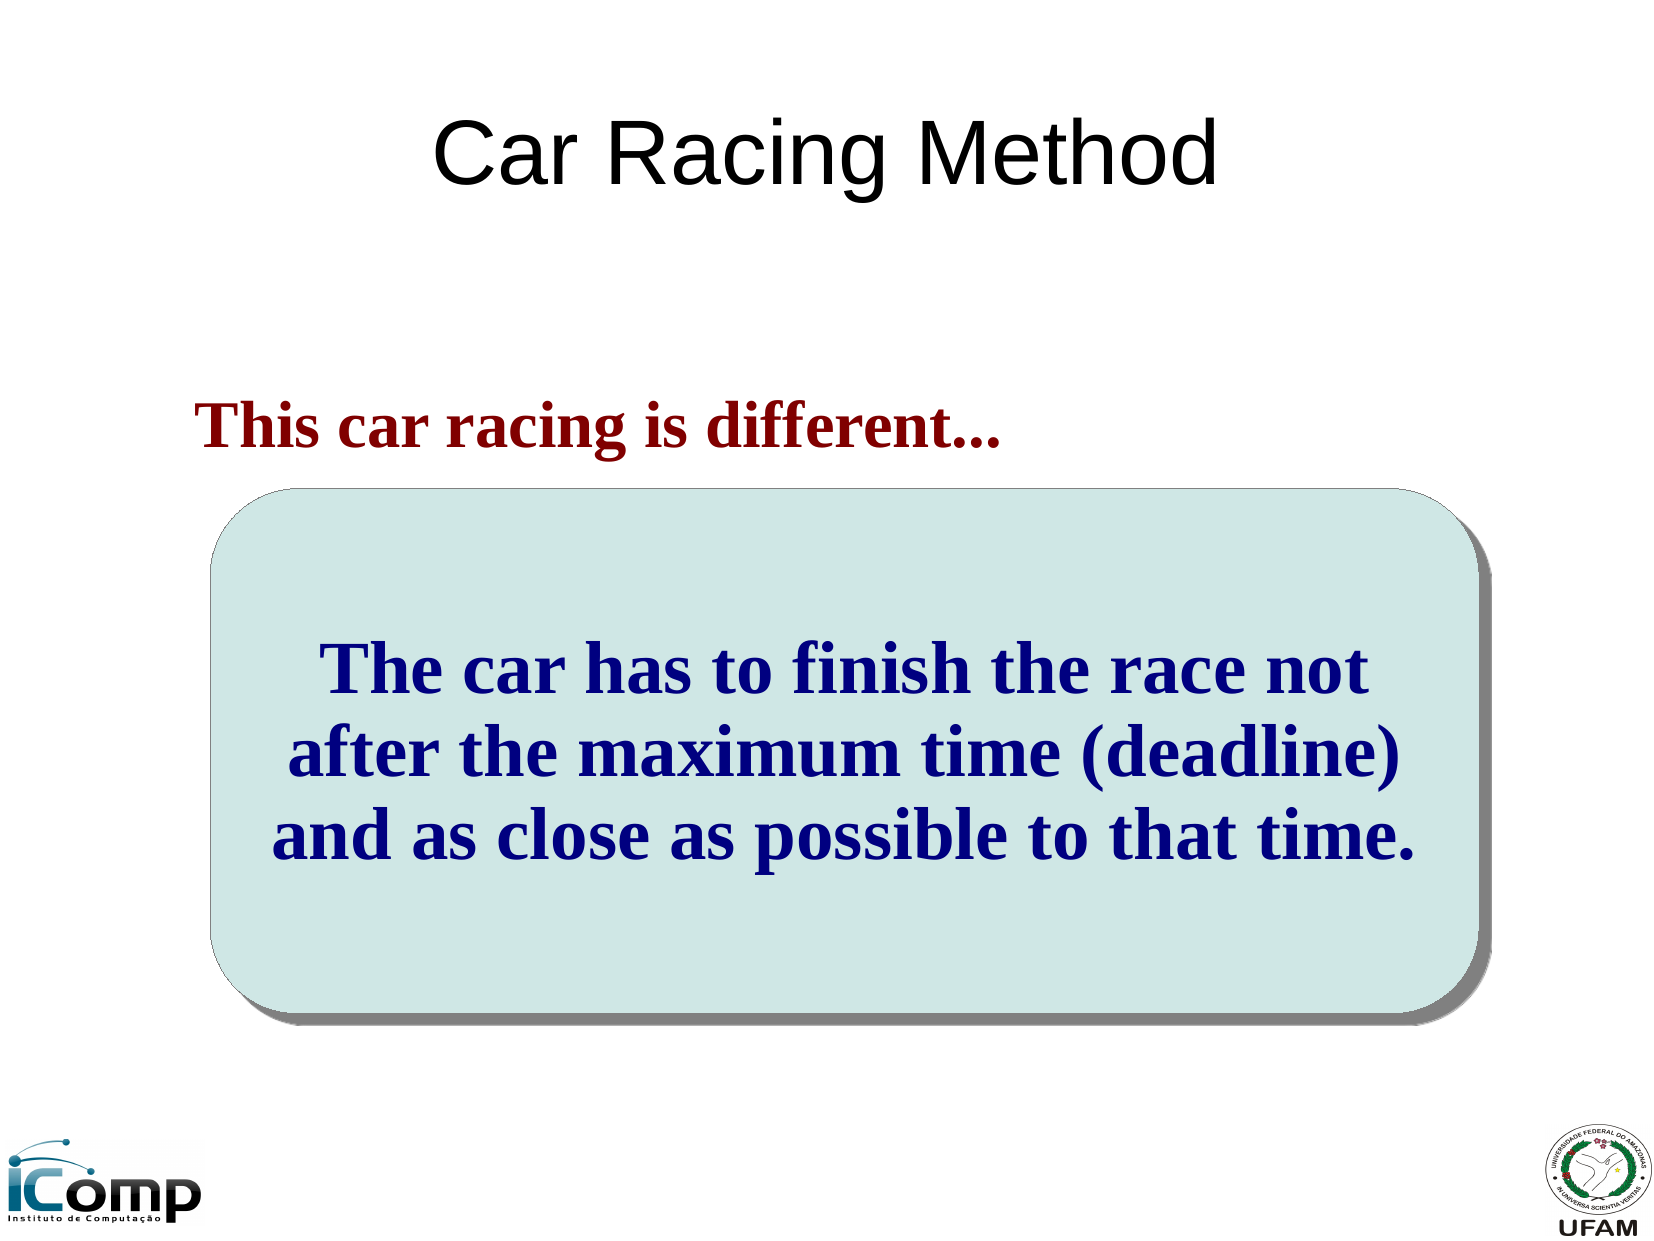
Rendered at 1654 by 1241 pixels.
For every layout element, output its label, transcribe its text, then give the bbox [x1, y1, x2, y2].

title Car Racing Method [82, 49, 1571, 257]
text_box The car has to finish the race not after the maximum time (deadline) and as close as possible to that time. [210, 488, 1480, 1014]
picture [5, 1139, 205, 1226]
picture [1545, 1124, 1652, 1236]
text_box This car racing is different... [180, 380, 1020, 470]
